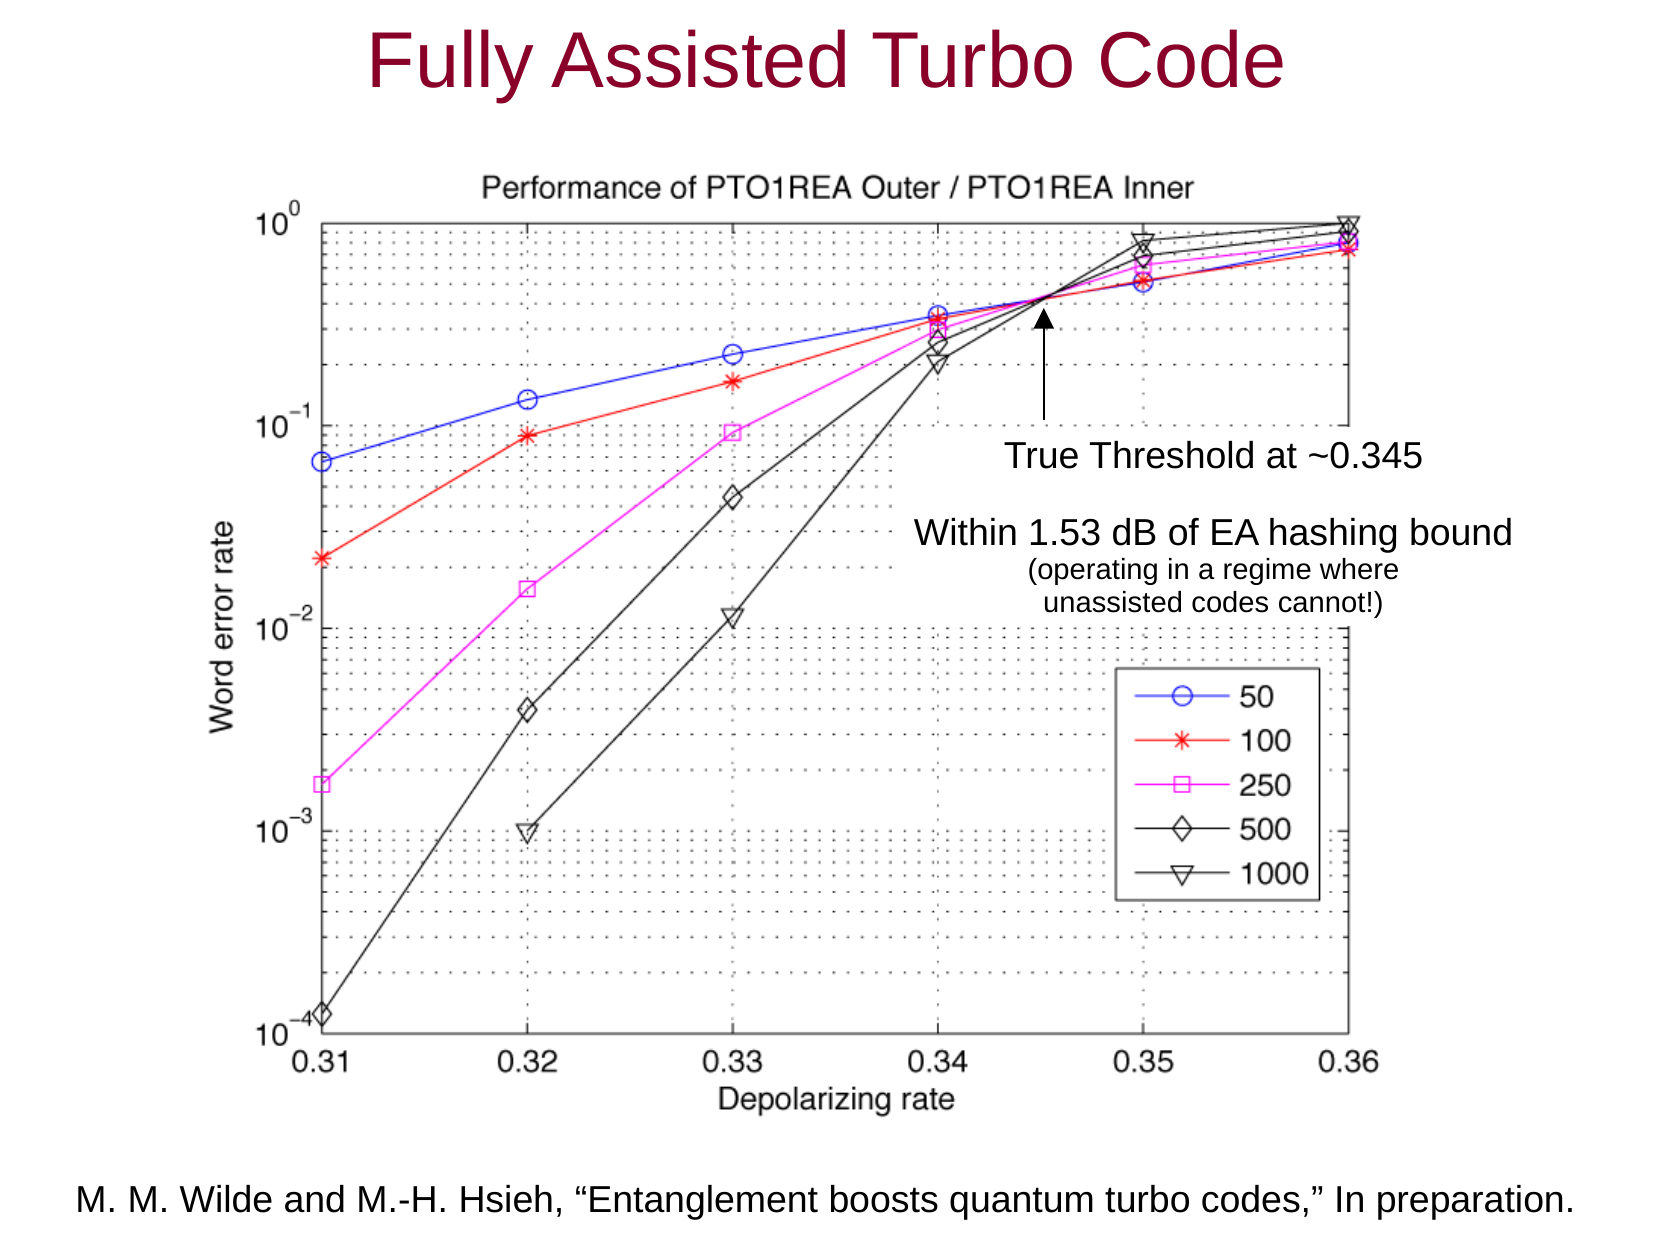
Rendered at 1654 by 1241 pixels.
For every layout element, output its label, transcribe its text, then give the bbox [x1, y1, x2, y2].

title Fully Assisted Turbo Code [0, 0, 1654, 113]
picture [150, 149, 1475, 1144]
text_box True Threshold at ~0.345 Within 1.53 dB of EA hashing bound (operating in a regime where unassisted codes cannot!) [899, 426, 1530, 626]
text_box M. M. Wilde and M.-H. Hsieh, “Entanglement boosts quantum turbo codes,” In preparation. [60, 1171, 1594, 1229]
